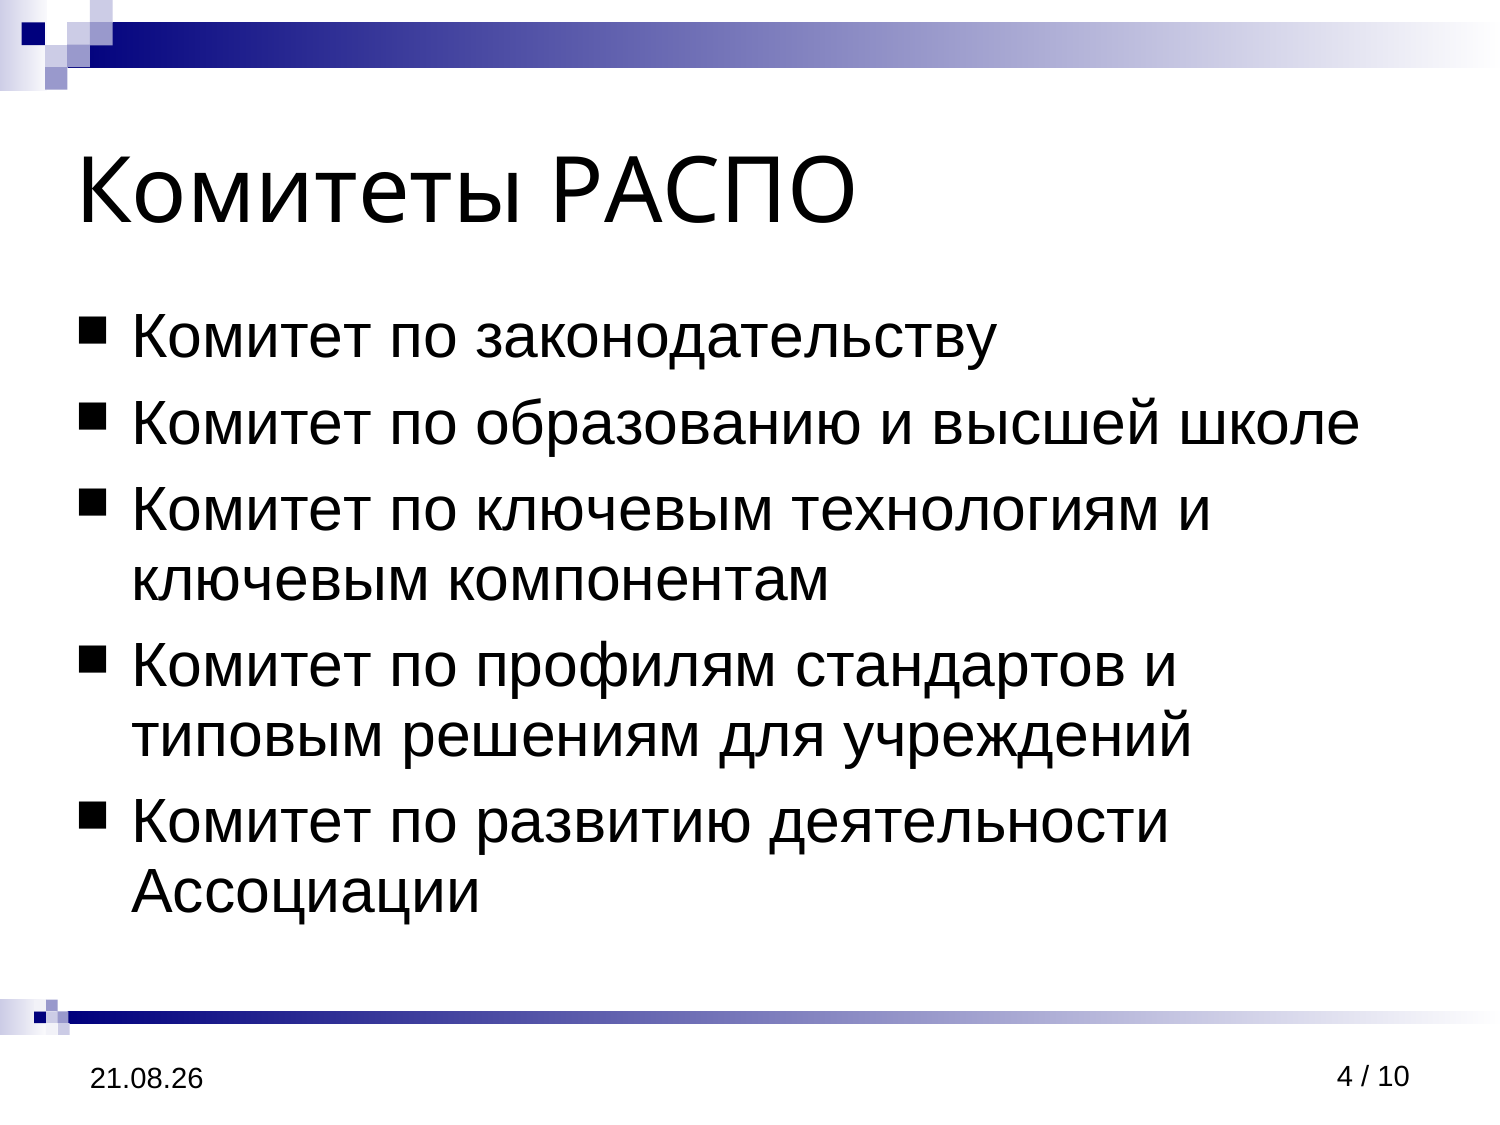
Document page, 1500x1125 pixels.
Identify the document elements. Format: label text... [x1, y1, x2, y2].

list Комитет по законодательству Комитет по образованию и высшей школе Комитет по ключевым технологиям и ключевым компонентам Комитет по профилям стандартов и типовым решениям для учреждений Комитет по развитию деятельности Ассоциации [75, 301, 1426, 939]
title Комитеты РАСПО [75, 69, 1426, 301]
